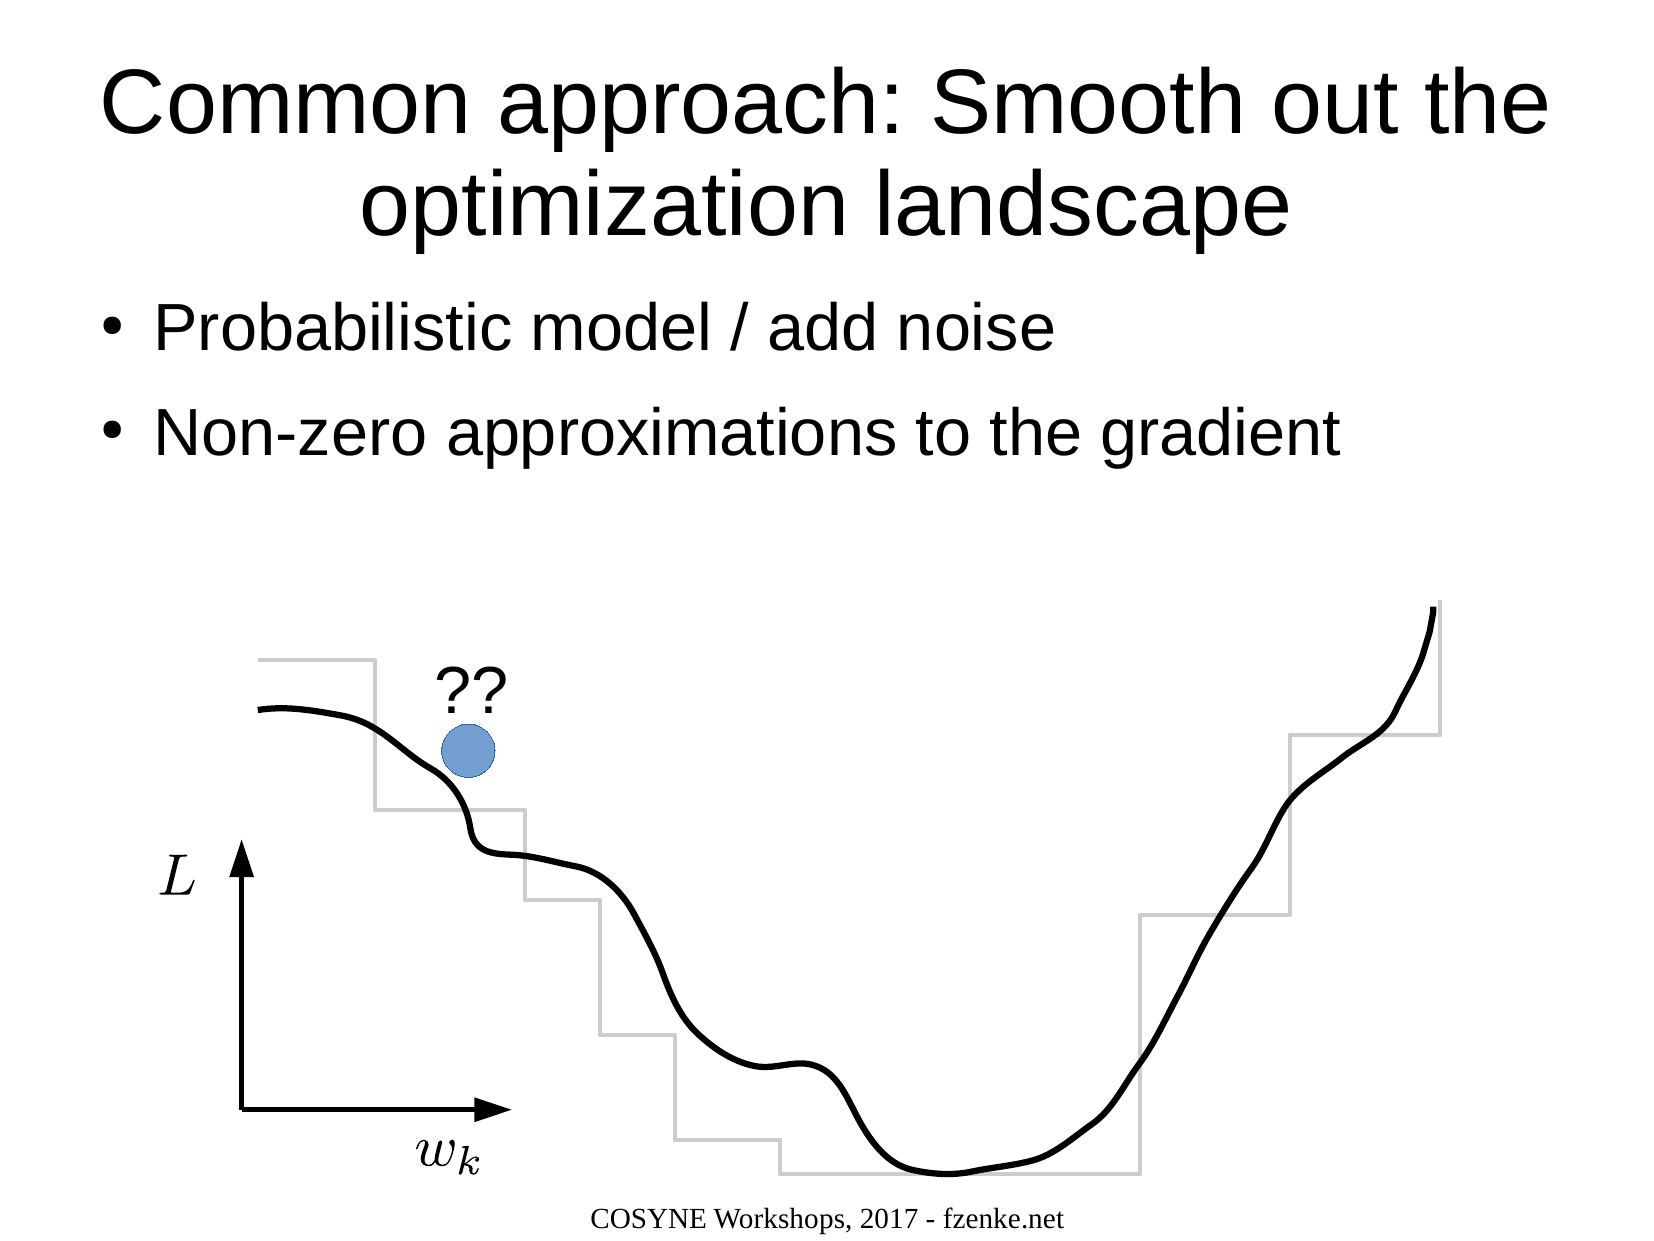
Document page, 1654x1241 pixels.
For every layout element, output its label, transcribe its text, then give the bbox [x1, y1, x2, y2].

list Probabilistic model / add noise Non-zero approximations to the gradient [82, 290, 1571, 631]
text_box [441, 736, 496, 778]
title Common approach: Smooth out the optimization landscape [82, 49, 1571, 257]
text_box ?? [420, 645, 525, 736]
text_box [157, 854, 197, 895]
text_box [414, 1139, 482, 1175]
